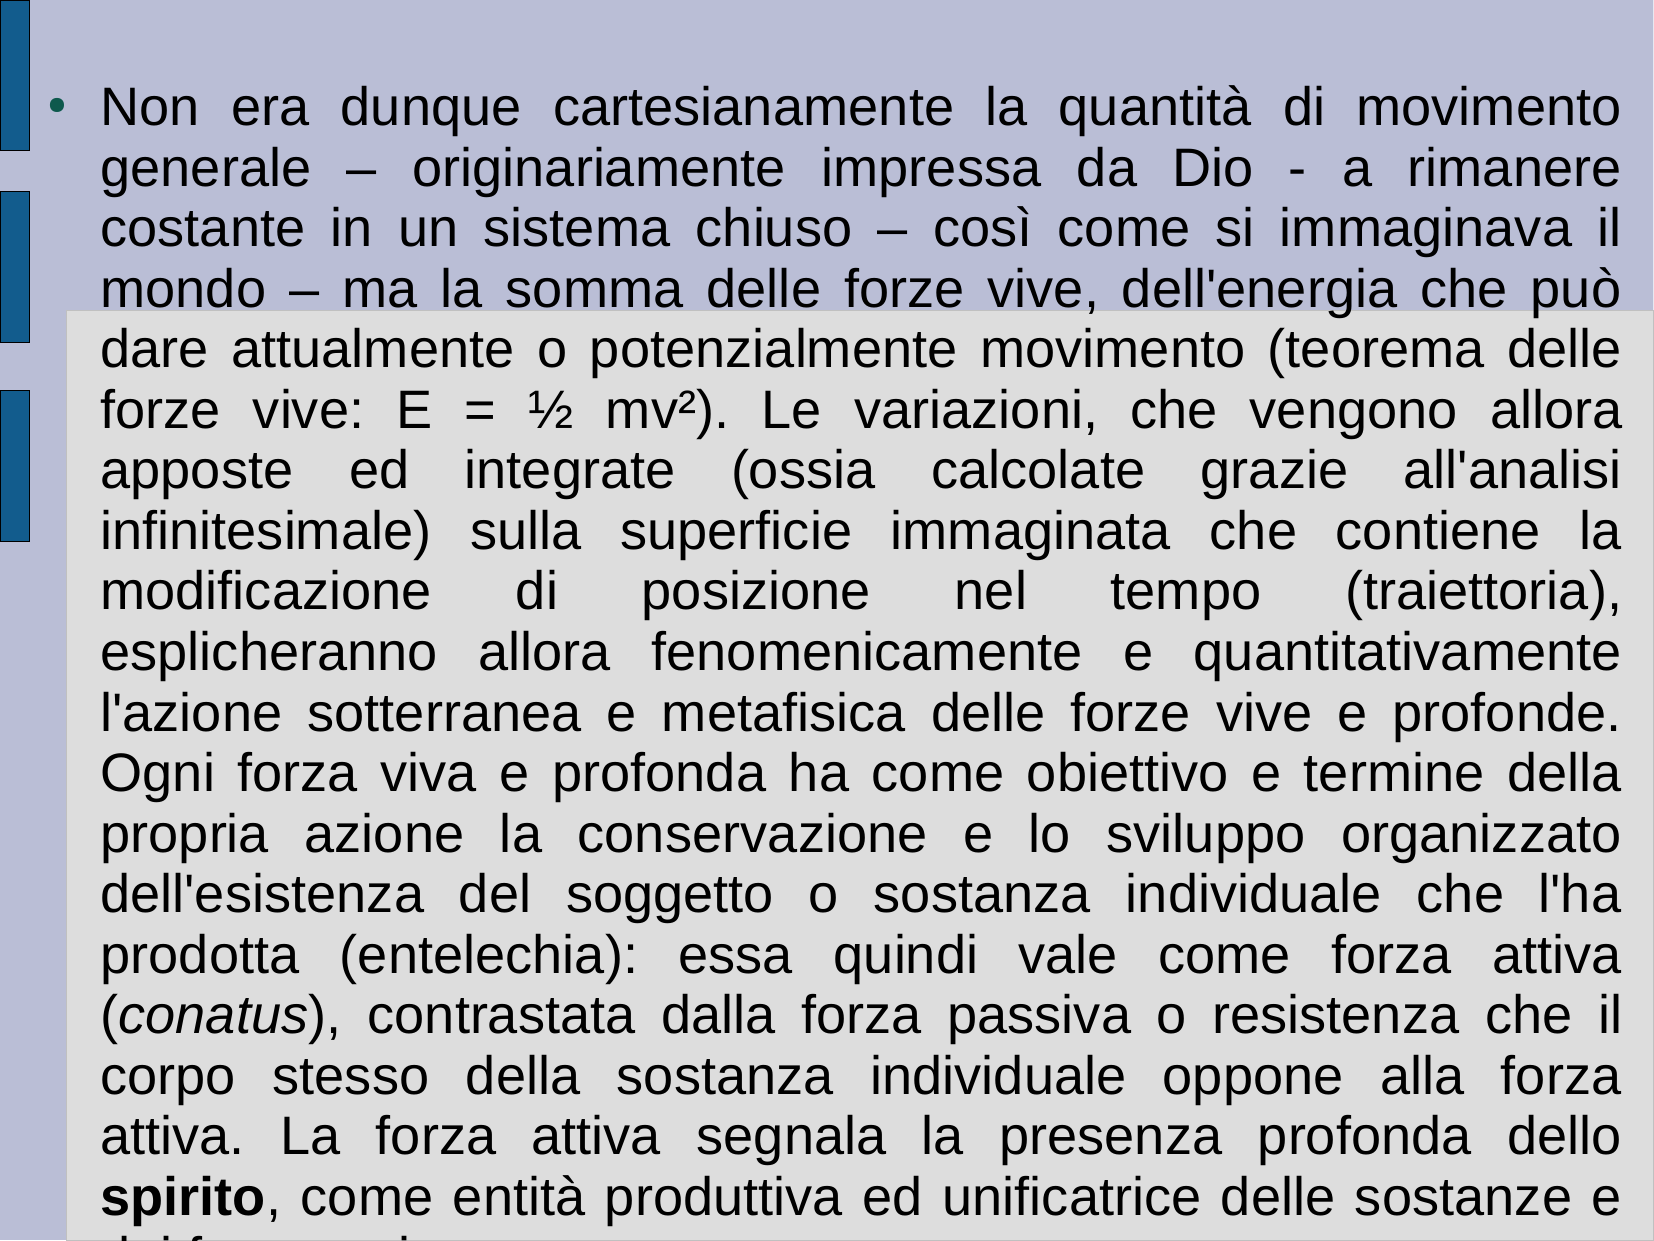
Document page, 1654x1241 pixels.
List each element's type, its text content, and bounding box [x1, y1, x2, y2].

list Non era dunque cartesianamente la quantità di movimento generale – originariamente impressa da Dio - a rimanere costante in un sistema chiuso – così come si immaginava il mondo – ma la somma delle forze vive, dell'energia che può dare attualmente o potenzialmente movimento (teorema delle forze vive: E = ½ mv²). Le variazioni, che vengono allora apposte ed integrate (ossia calcolate grazie all'analisi infinitesimale) sulla superficie immaginata che contiene la modificazione di posizione nel tempo (traiettoria), esplicheranno allora fenomenicamente e quantitativamente l'azione sotterranea e metafisica delle forze vive e profonde. Ogni forza viva e profonda ha come obiettivo e termine della propria azione la conservazione e lo sviluppo organizzato dell'esistenza del soggetto o sostanza individuale che l'ha prodotta (entelechia): essa quindi vale come forza attiva (conatus), contrastata dalla forza passiva o resistenza che il corpo stesso della sostanza individuale oppone alla forza attiva. La forza attiva segnala la presenza profonda dello spirito, come entità produttiva ed unificatrice delle sostanze e dei fenomeni. [29, 76, 1625, 1229]
